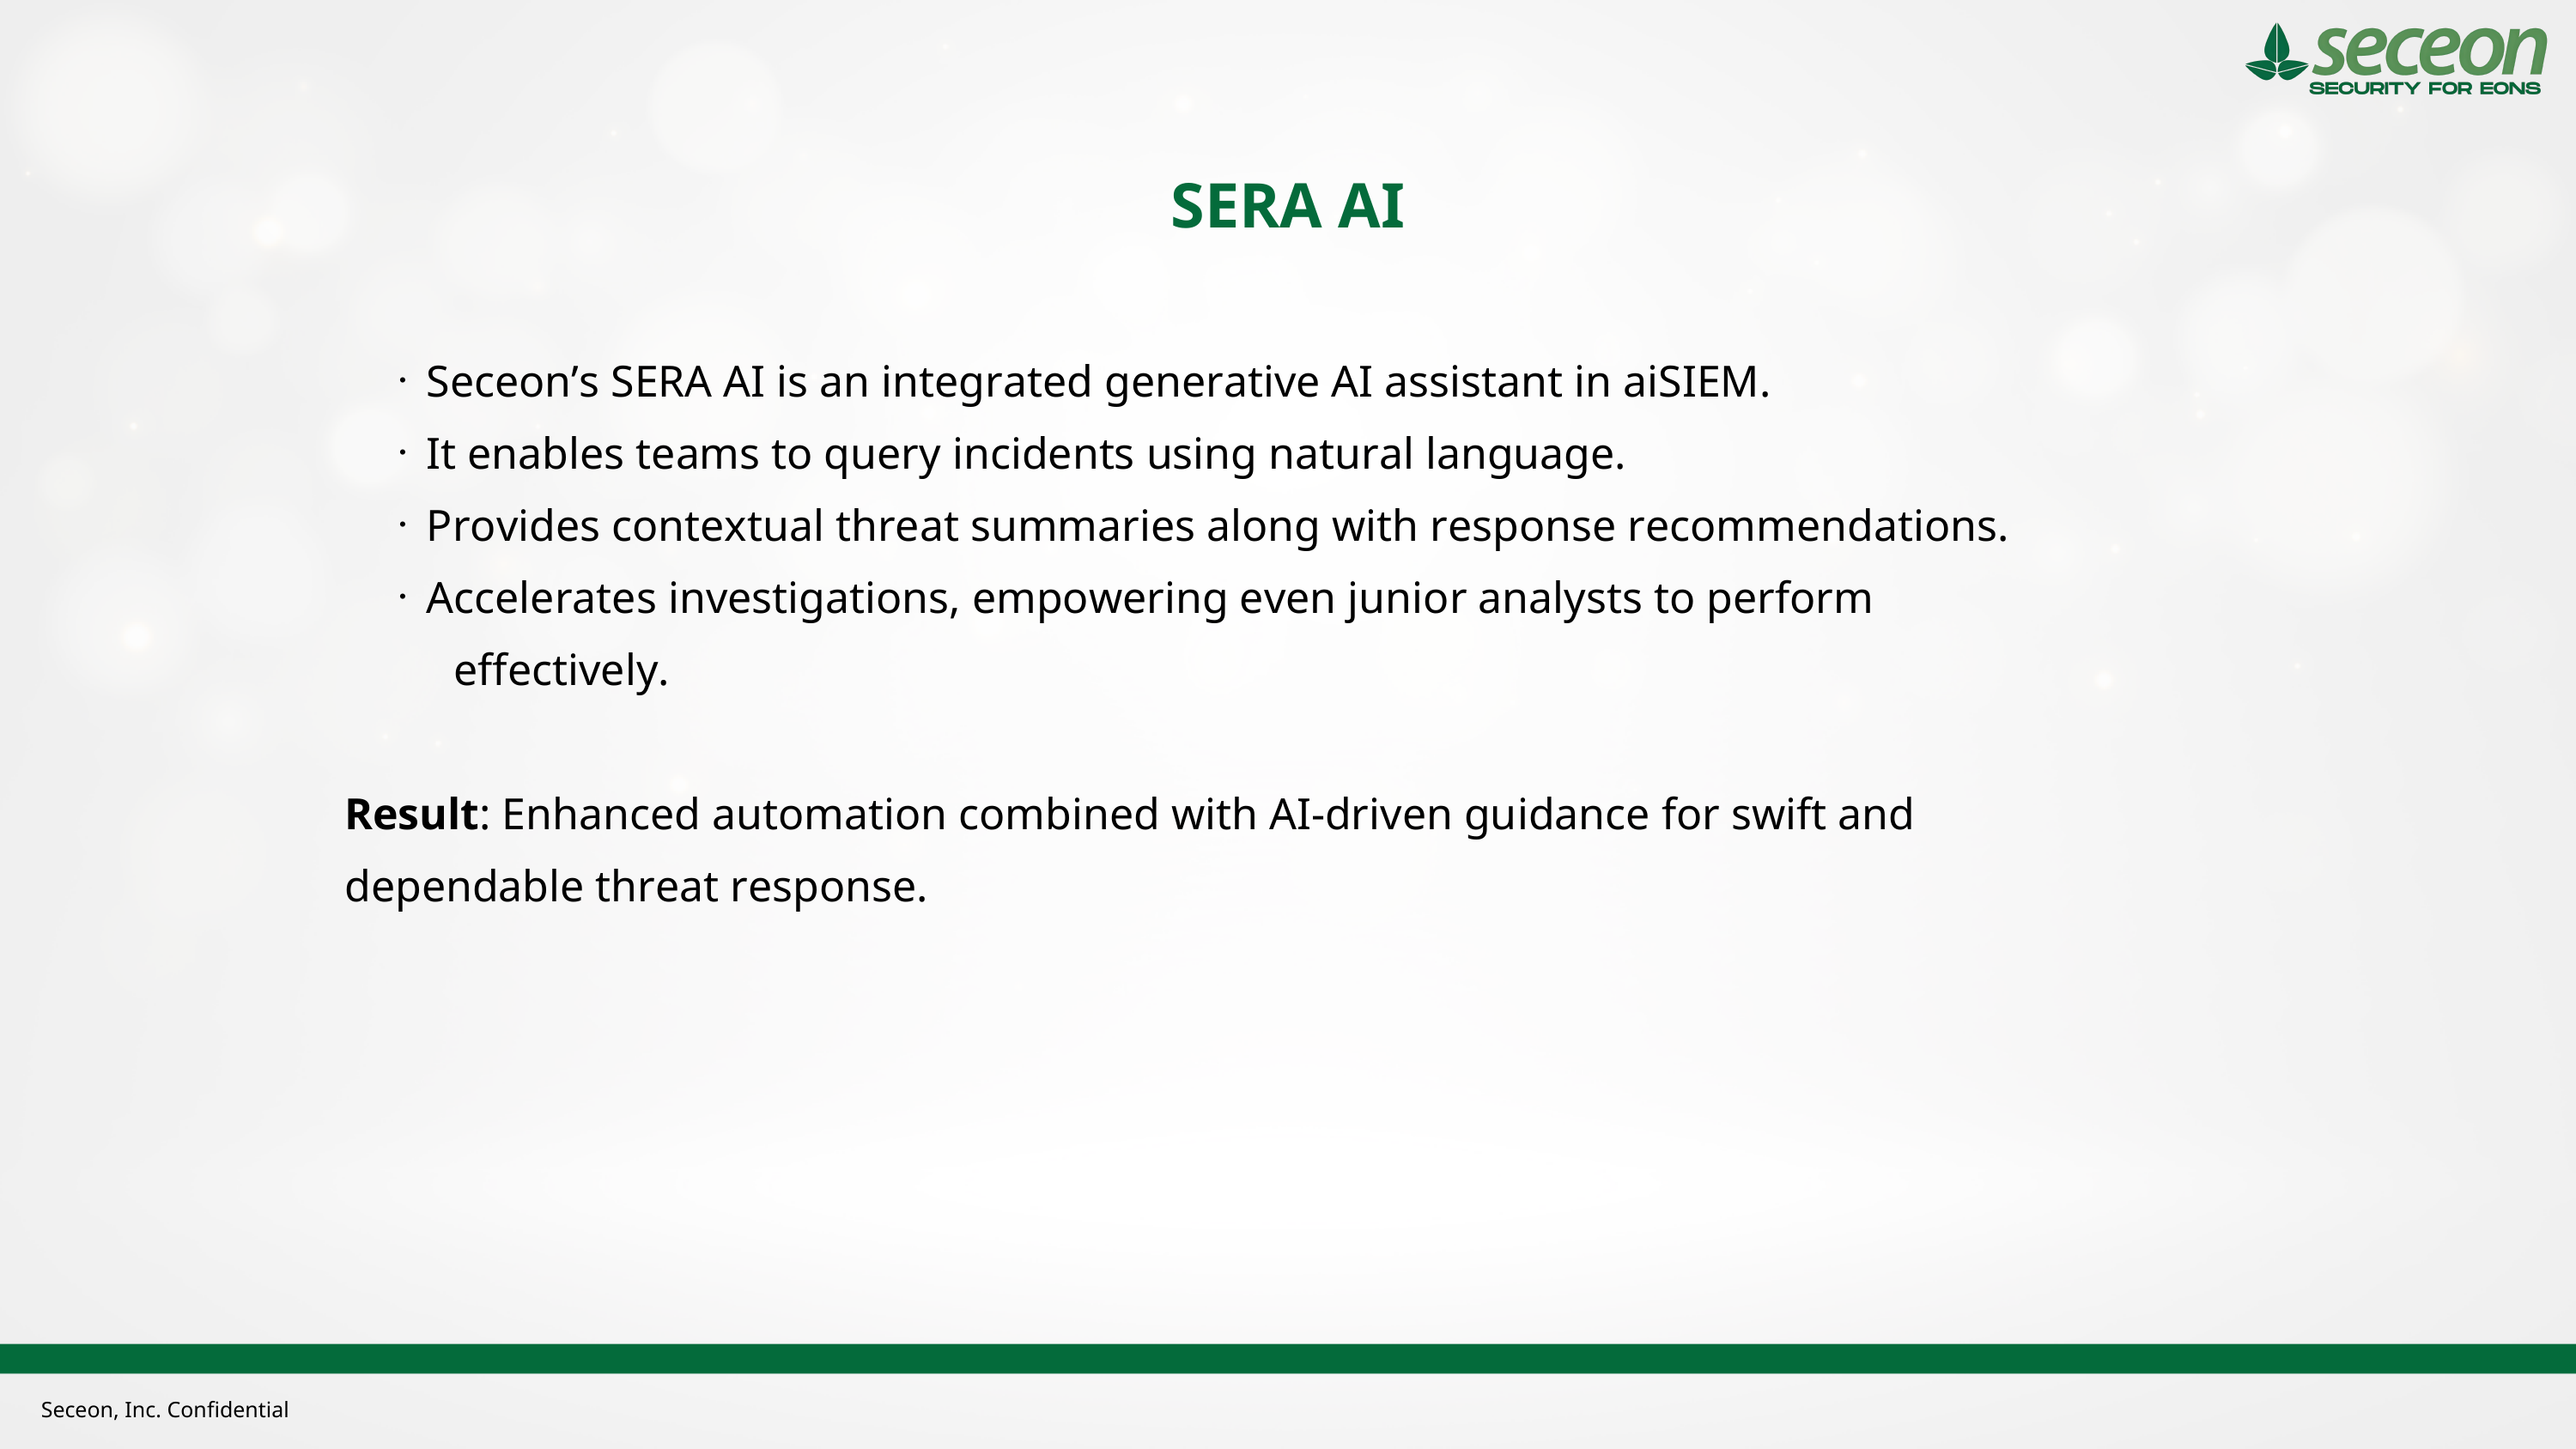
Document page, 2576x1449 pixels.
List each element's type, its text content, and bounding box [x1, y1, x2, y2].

text_box SERA AI [344, 136, 2232, 242]
text_box Seceon’s SERA AI is an integrated generative AI assistant in aiSIEM. It enables teams to query incidents using natural language. Provides contextual threat summaries along with response recommendations. Accelerates investigations, empowering even junior analysts to perform effectively. Result: Enhanced automation combined with AI-driven guidance for swift and dependable threat response. [344, 333, 2039, 917]
